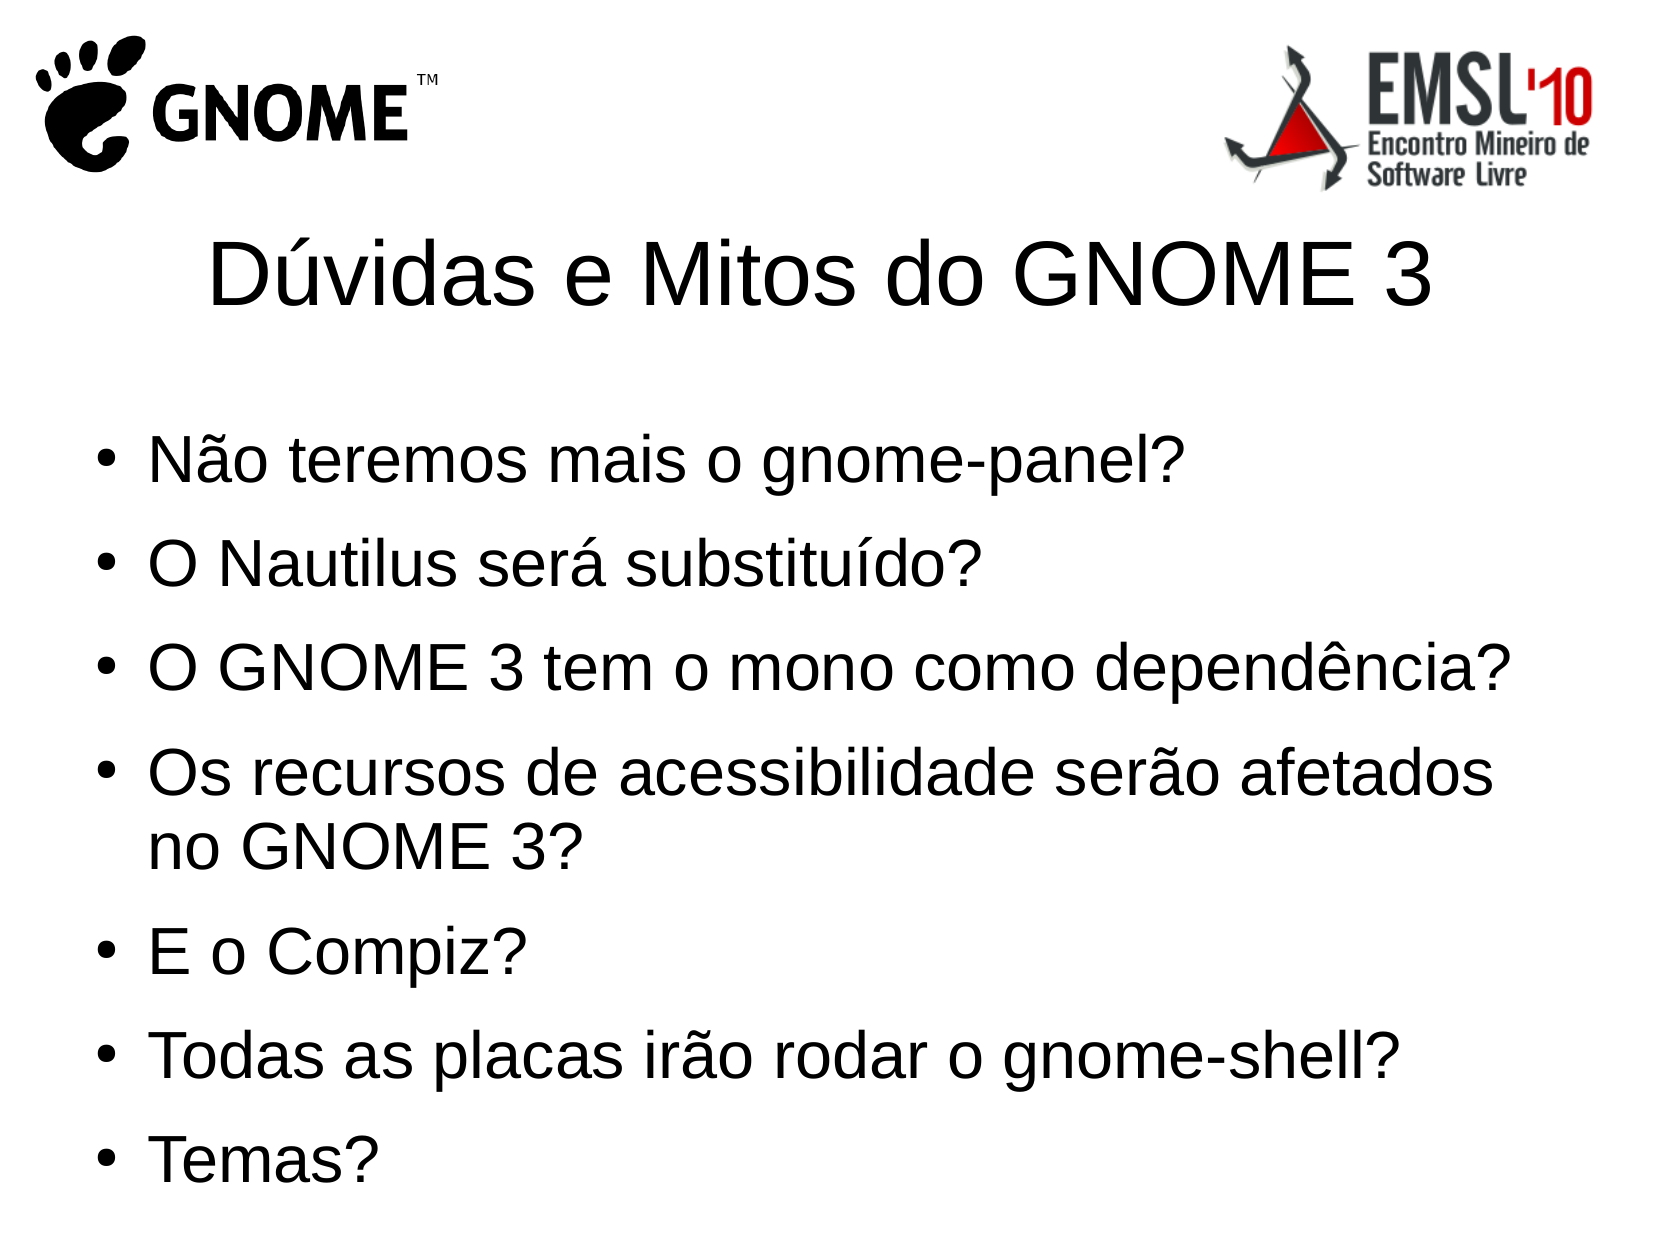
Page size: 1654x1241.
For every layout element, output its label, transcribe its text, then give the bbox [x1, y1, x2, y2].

picture [1210, 29, 1637, 207]
picture [29, 29, 443, 178]
title Dúvidas e Mitos do GNOME 3 [76, 177, 1565, 370]
list Não teremos mais o gnome-panel? O Nautilus será substituído? O GNOME 3 tem o mono como dependência? Os recursos de acessibilidade serão afetados no GNOME 3? E o Compiz? Todas as placas irão rodar o gnome-shell? Temas? [76, 421, 1565, 1241]
